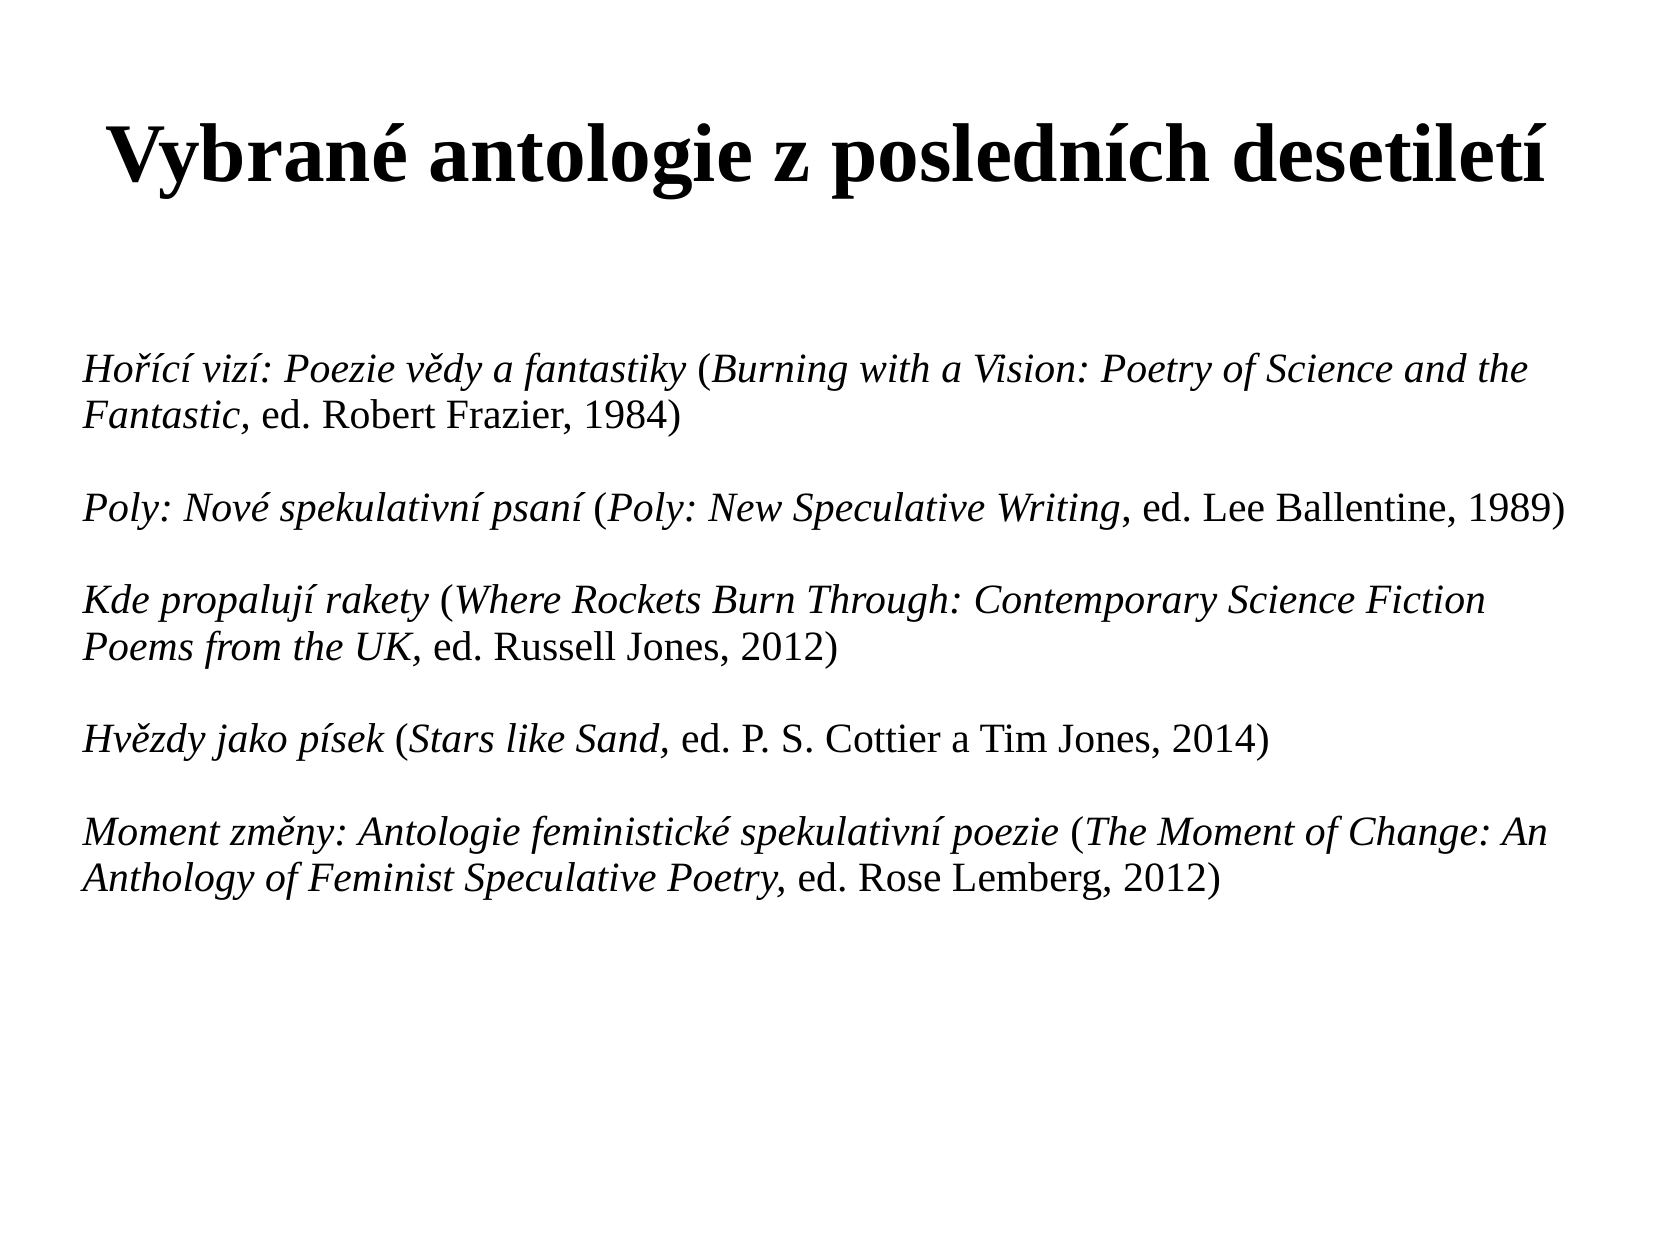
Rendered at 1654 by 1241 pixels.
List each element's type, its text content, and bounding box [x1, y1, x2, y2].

title Vybrané antologie z posledních desetiletí [82, 49, 1571, 257]
list Hořící vizí: Poezie vědy a fantastiky (Burning with a Vision: Poetry of Science and the Fantastic, ed. Robert Frazier, 1984) Poly: Nové spekulativní psaní (Poly: New Speculative Writing, ed. Lee Ballentine, 1989) Kde propalují rakety (Where Rockets Burn Through: Contemporary Science Fiction Poems from the UK, ed. Russell Jones, 2012) Hvězdy jako písek (Stars like Sand, ed. P. S. Cottier a Tim Jones, 2014) Moment změny: Antologie feministické spekulativní poezie (The Moment of Change: An Anthology of Feminist Speculative Poetry, ed. Rose Lemberg, 2012) [82, 299, 1571, 1126]
